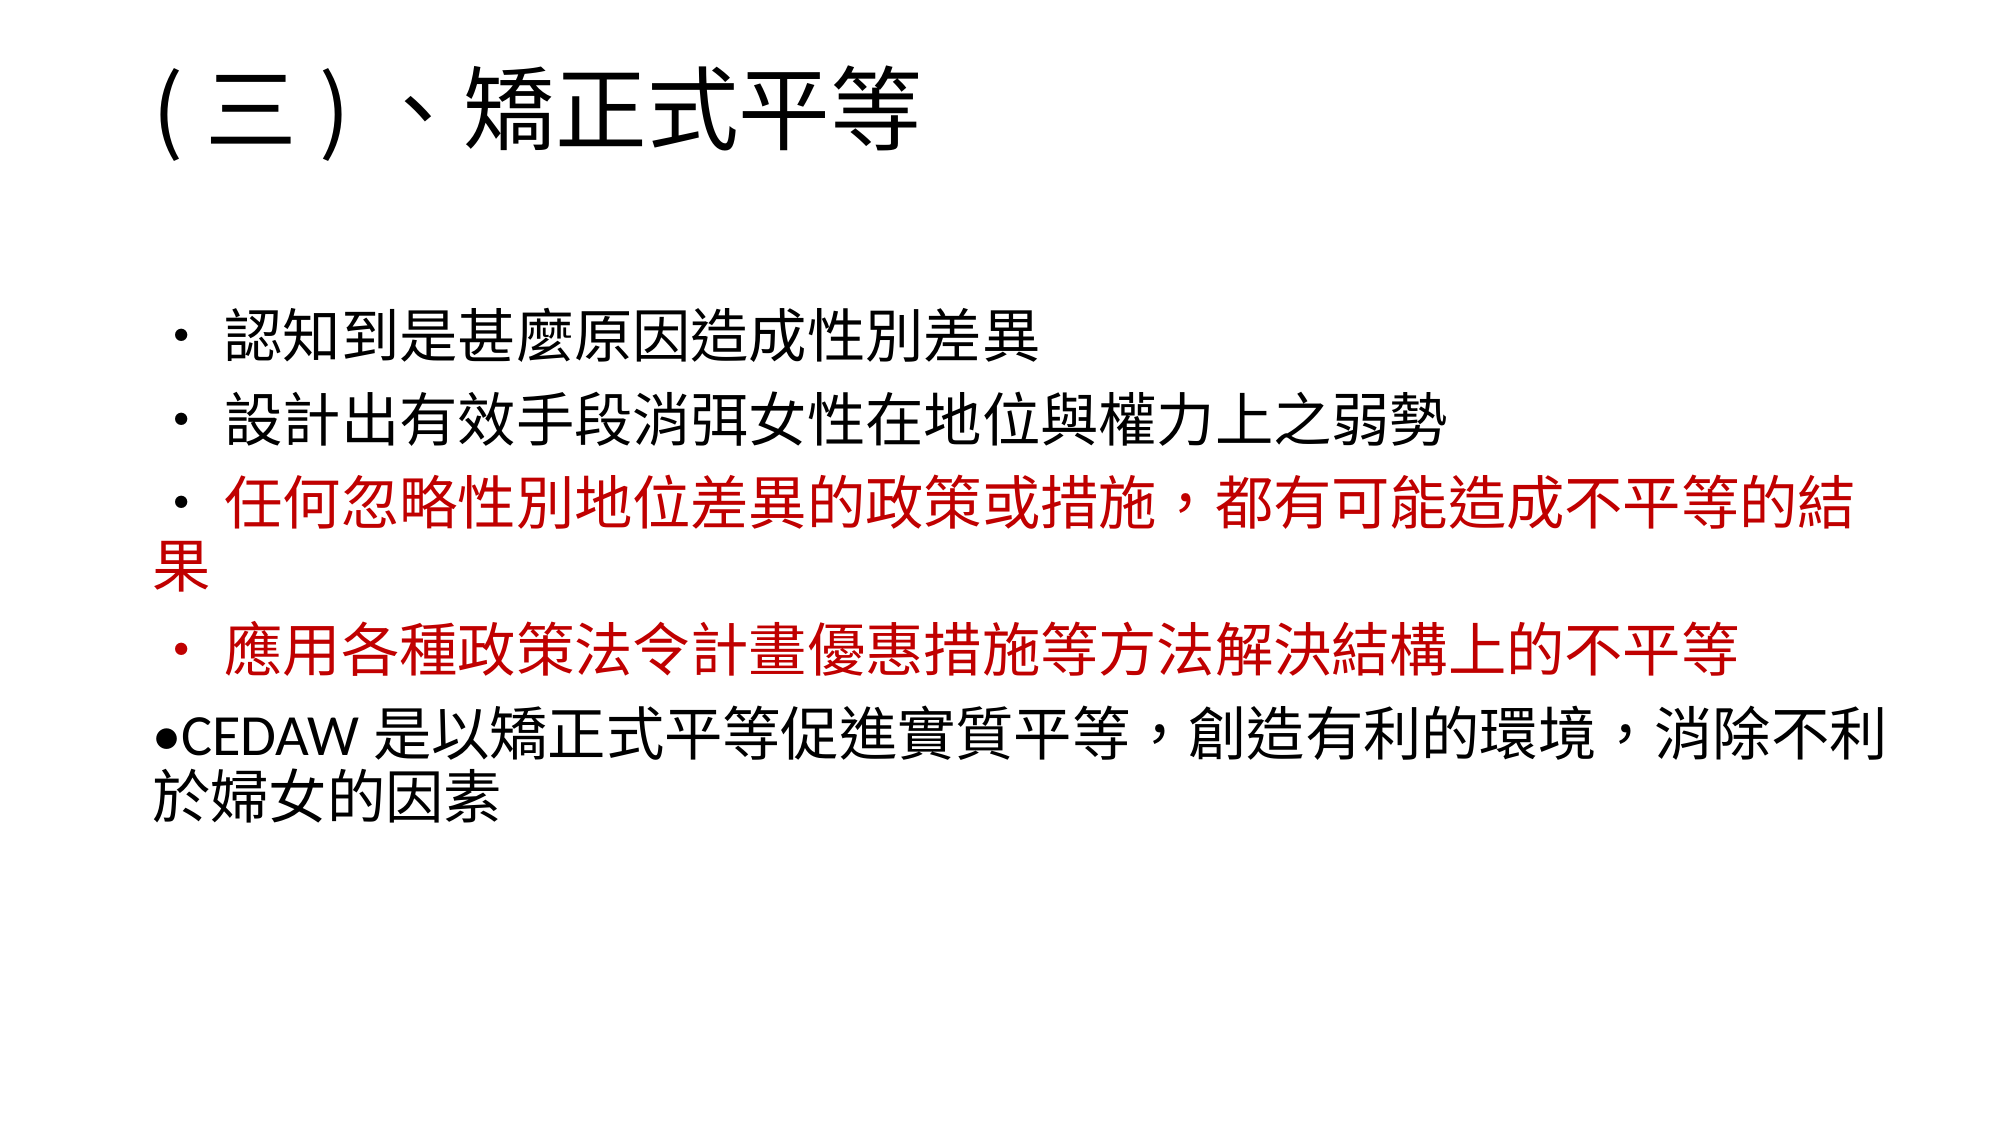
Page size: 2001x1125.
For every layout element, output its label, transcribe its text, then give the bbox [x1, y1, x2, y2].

list •認知到是甚麼原因造成性別差異 •設計出有效手段消弭女性在地位與權力上之弱勢 •任何忽略性別地位差異的政策或措施，都有可能造成不平等的結果 •應用各種政策法令計畫優惠措施等方法解決結構上的不平等 •CEDAW是以矯正式平等促進實質平等，創造有利的環境，消除不利於婦女的因素 [137, 299, 1913, 1014]
title (三)、矯正式平等 [137, 59, 1863, 278]
